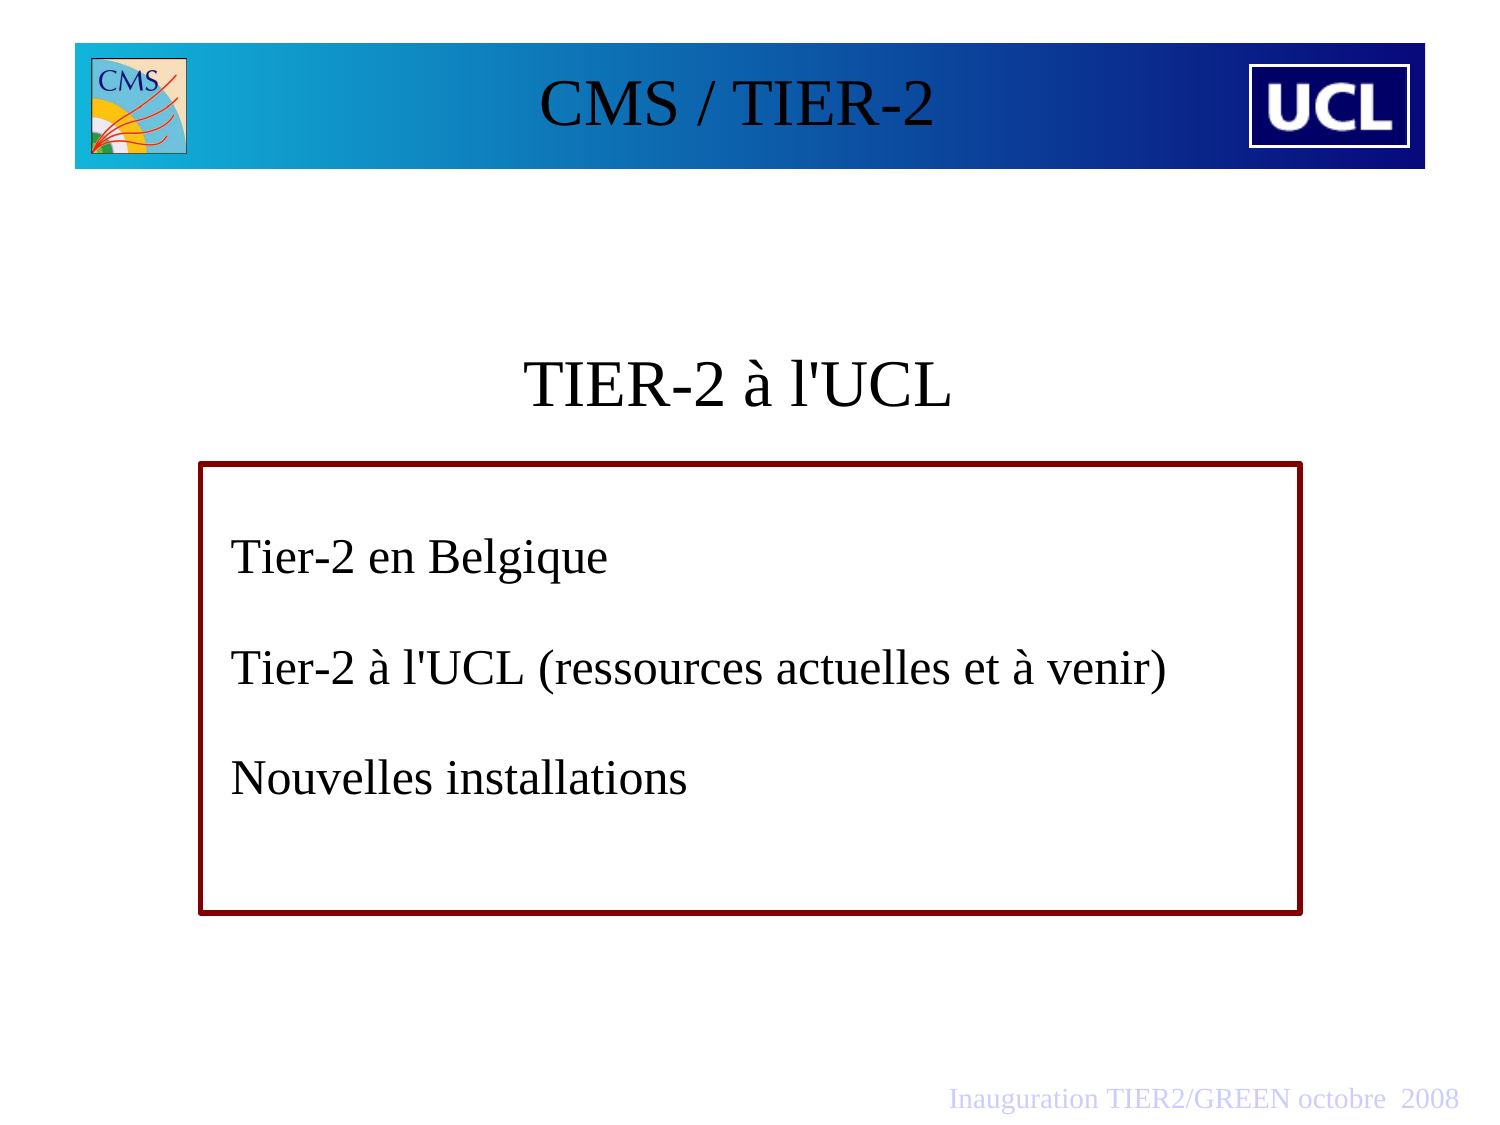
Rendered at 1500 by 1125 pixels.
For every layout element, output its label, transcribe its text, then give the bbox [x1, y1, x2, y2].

text_box TIER-2 à l'UCL [508, 339, 987, 432]
picture [92, 59, 186, 153]
text_box Inauguration TIER2/GREEN octobre 2008 [934, 1074, 1476, 1123]
text_box Tier-2 en Belgique Tier-2 à l'UCL (ressources actuelles et à venir) Nouvelles installations [200, 463, 1300, 913]
text_box CMS / TIER-2 [525, 58, 970, 150]
picture [1252, 67, 1405, 145]
